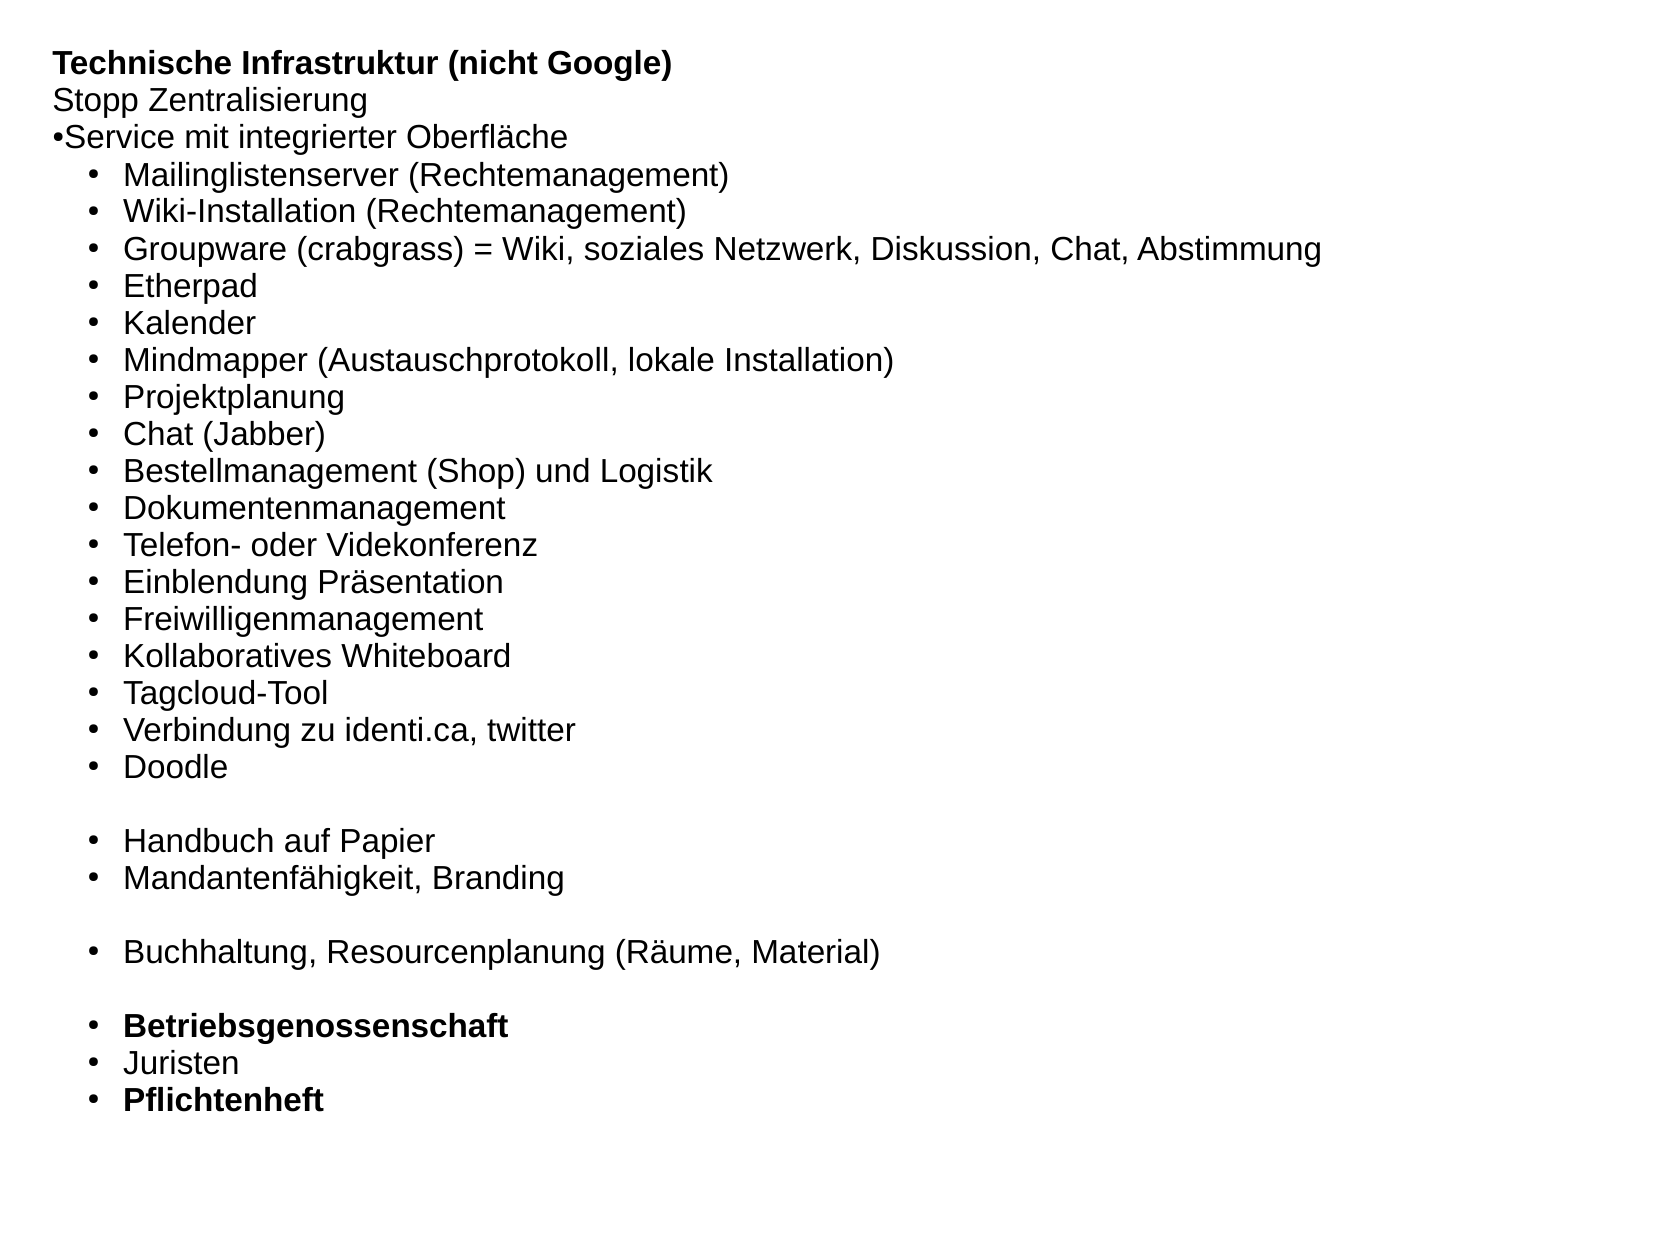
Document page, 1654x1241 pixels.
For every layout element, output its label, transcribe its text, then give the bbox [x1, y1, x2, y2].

text_box Technische Infrastruktur (nicht Google) Stopp Zentralisierung Service mit integrierter Oberfläche Mailinglistenserver (Rechtemanagement) Wiki-Installation (Rechtemanagement) Groupware (crabgrass) = Wiki, soziales Netzwerk, Diskussion, Chat, Abstimmung Etherpad Kalender Mindmapper (Austauschprotokoll, lokale Installation) Projektplanung Chat (Jabber) Bestellmanagement (Shop) und Logistik Dokumentenmanagement Telefon- oder Videkonferenz Einblendung Präsentation Freiwilligenmanagement Kollaboratives Whiteboard Tagcloud-Tool Verbindung zu identi.ca, twitter Doodle Handbuch auf Papier Mandantenfähigkeit, Branding Buchhaltung, Resourcenplanung (Räume, Material) Betriebsgenossenschaft Juristen Pflichtenheft [37, 37, 1613, 1127]
